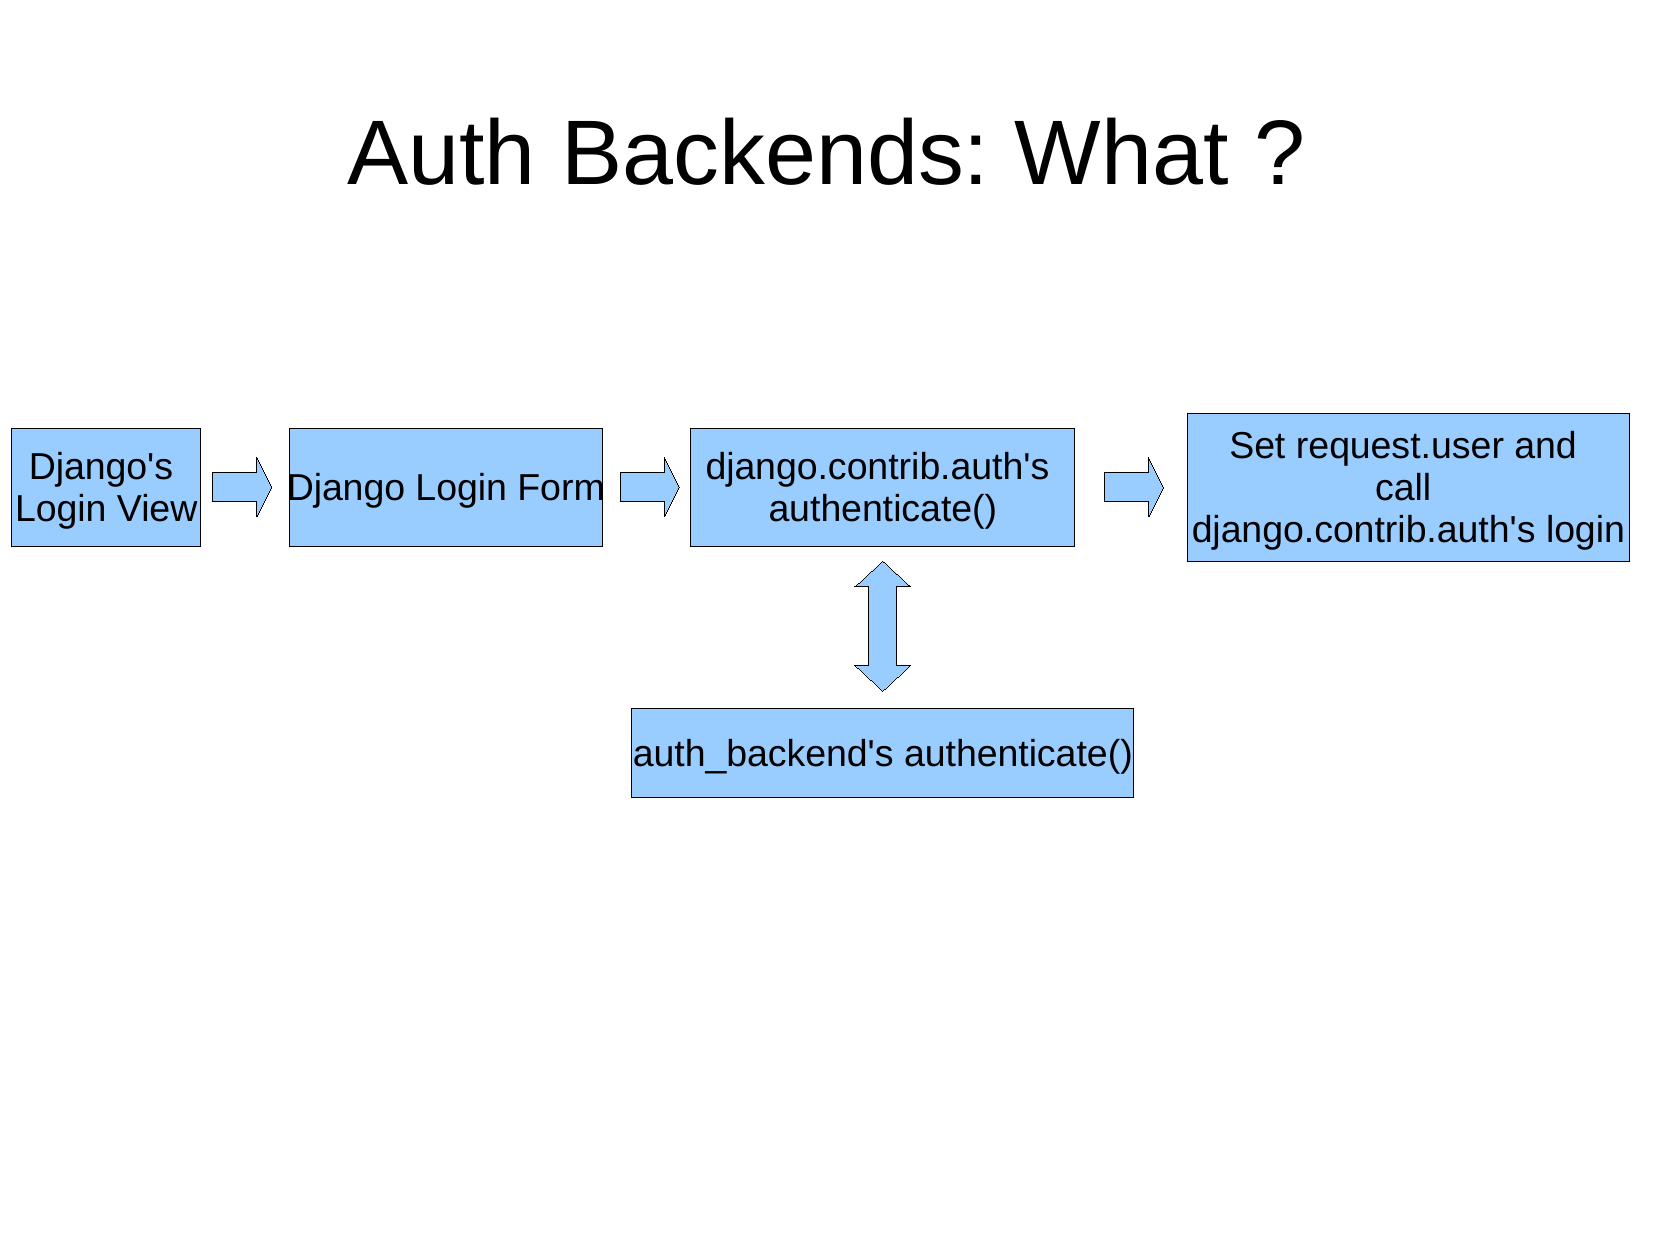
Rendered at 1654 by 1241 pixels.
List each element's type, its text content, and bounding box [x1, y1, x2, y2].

text_box auth_backend's authenticate() [631, 708, 1134, 798]
text_box [212, 457, 272, 517]
title Auth Backends: What ? [82, 49, 1571, 257]
text_box django.contrib.auth's authenticate() [690, 428, 1075, 547]
text_box Django's Login View [11, 428, 201, 547]
text_box Django Login Form [289, 428, 603, 547]
text_box [854, 561, 911, 692]
text_box [620, 457, 680, 517]
text_box Set request.user and call django.contrib.auth's login [1187, 413, 1630, 562]
text_box [1104, 457, 1164, 517]
